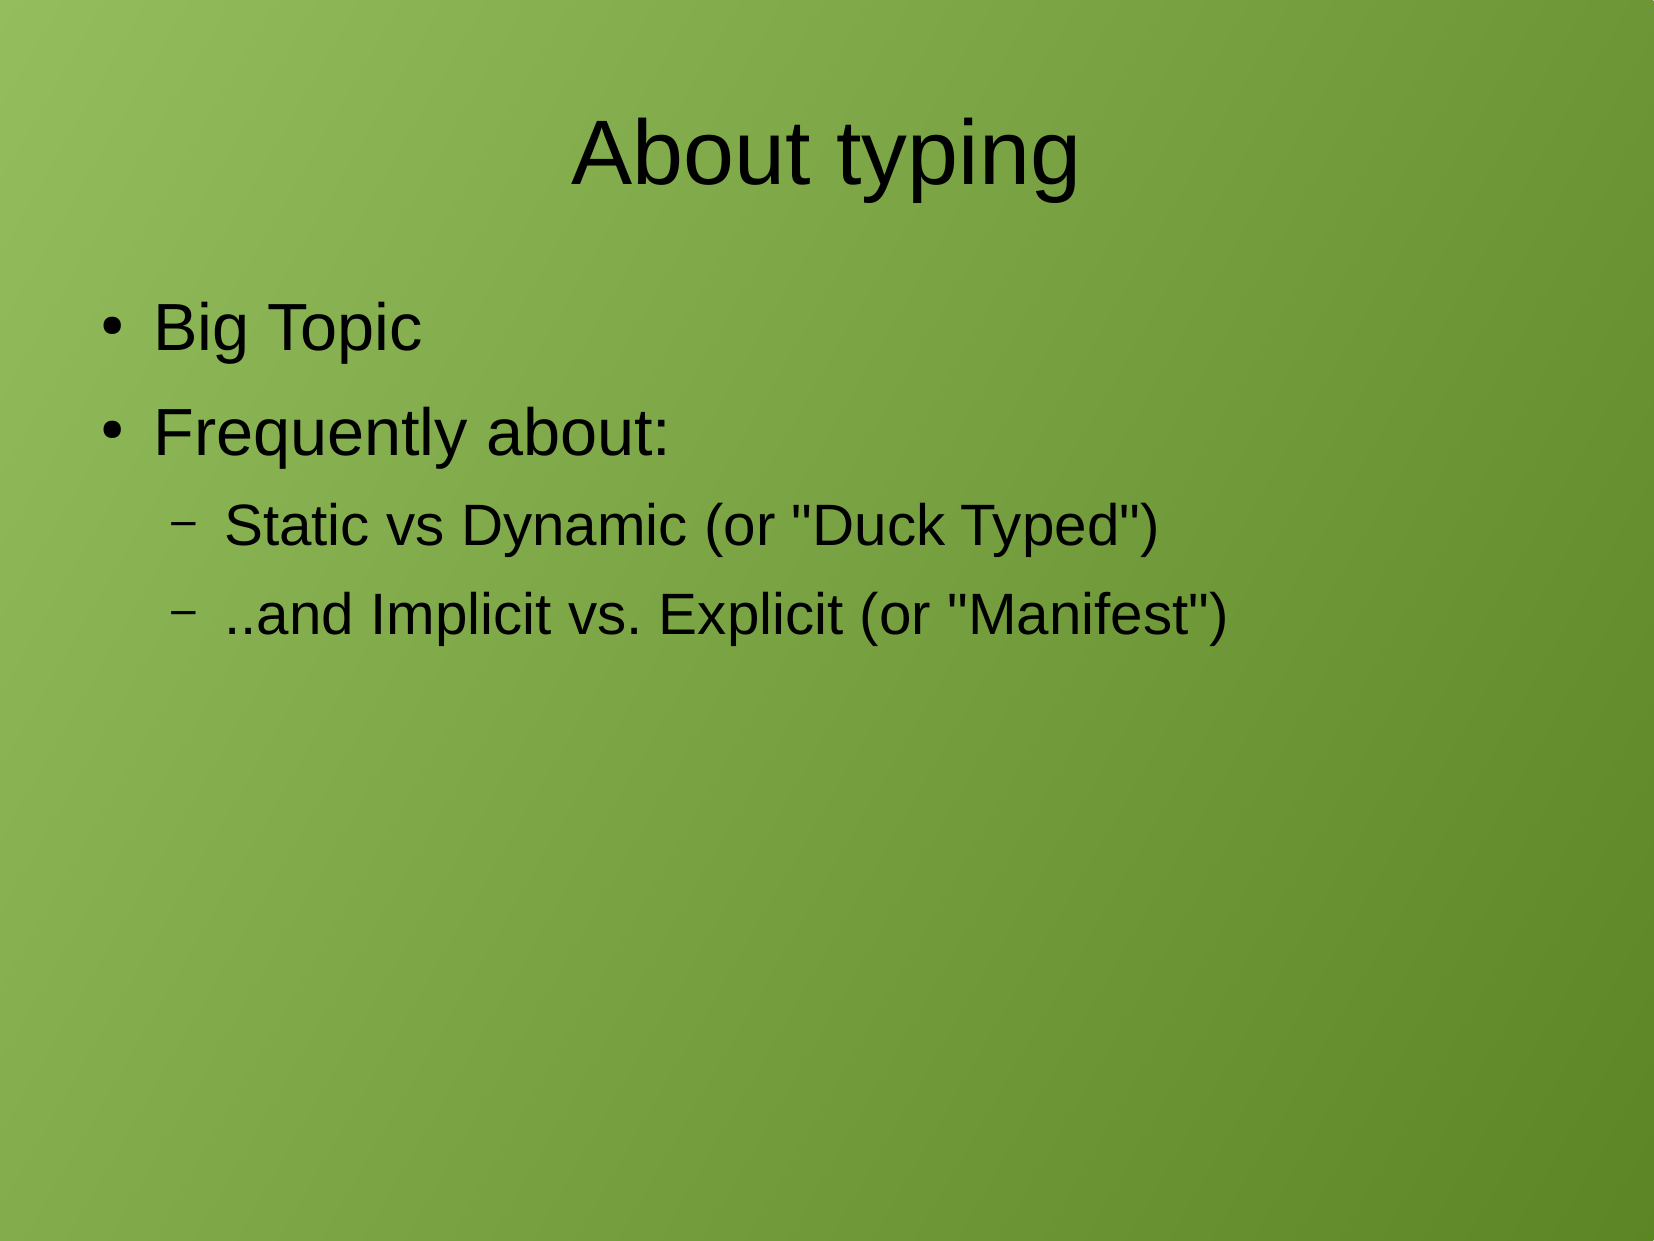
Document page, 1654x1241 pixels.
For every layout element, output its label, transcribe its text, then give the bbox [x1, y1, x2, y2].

list Big Topic Frequently about: Static vs Dynamic (or "Duck Typed") ..and Implicit vs. Explicit (or "Manifest") [82, 290, 1571, 1010]
title About typing [82, 49, 1571, 257]
